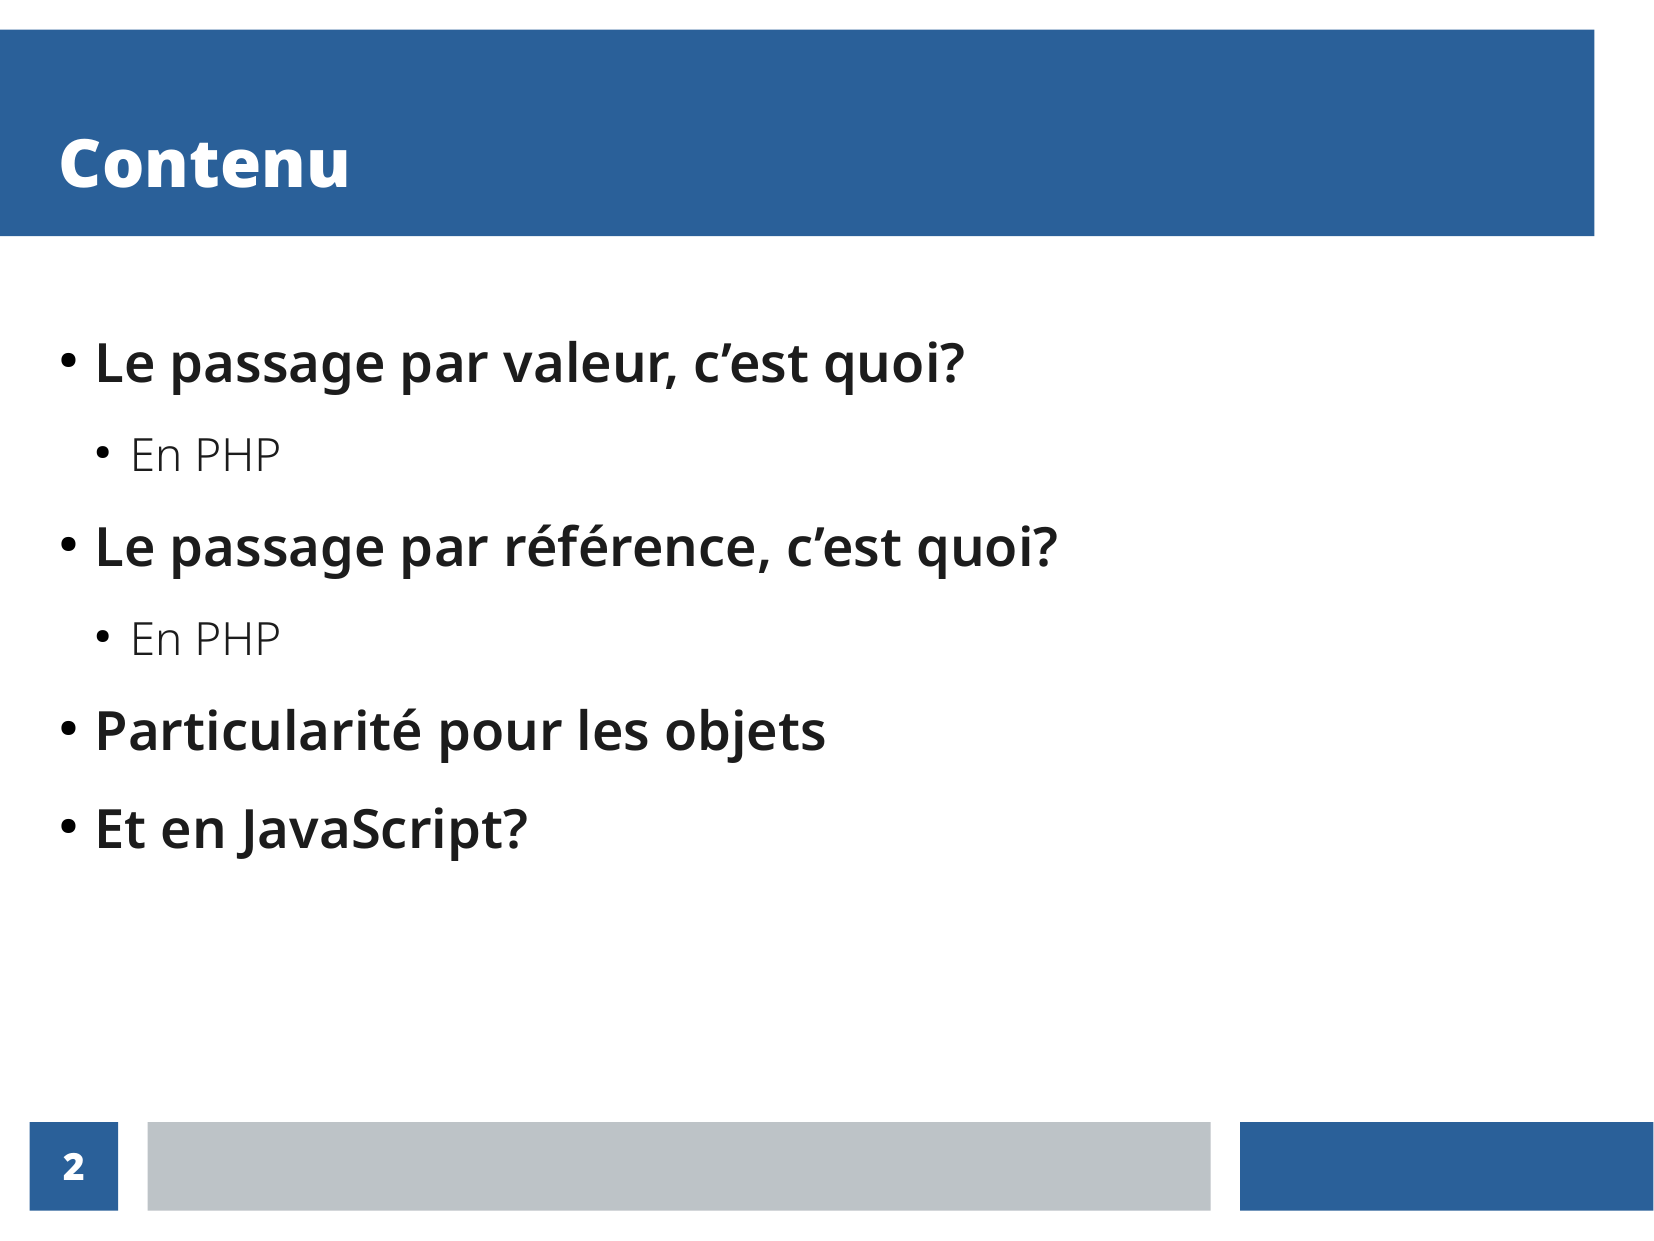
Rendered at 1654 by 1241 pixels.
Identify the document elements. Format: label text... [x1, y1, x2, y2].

list Le passage par valeur, c’est quoi? En PHP Le passage par référence, c’est quoi? En PHP Particularité pour les objets Et en JavaScript? [59, 324, 1565, 1093]
title Contenu [59, 59, 1595, 207]
